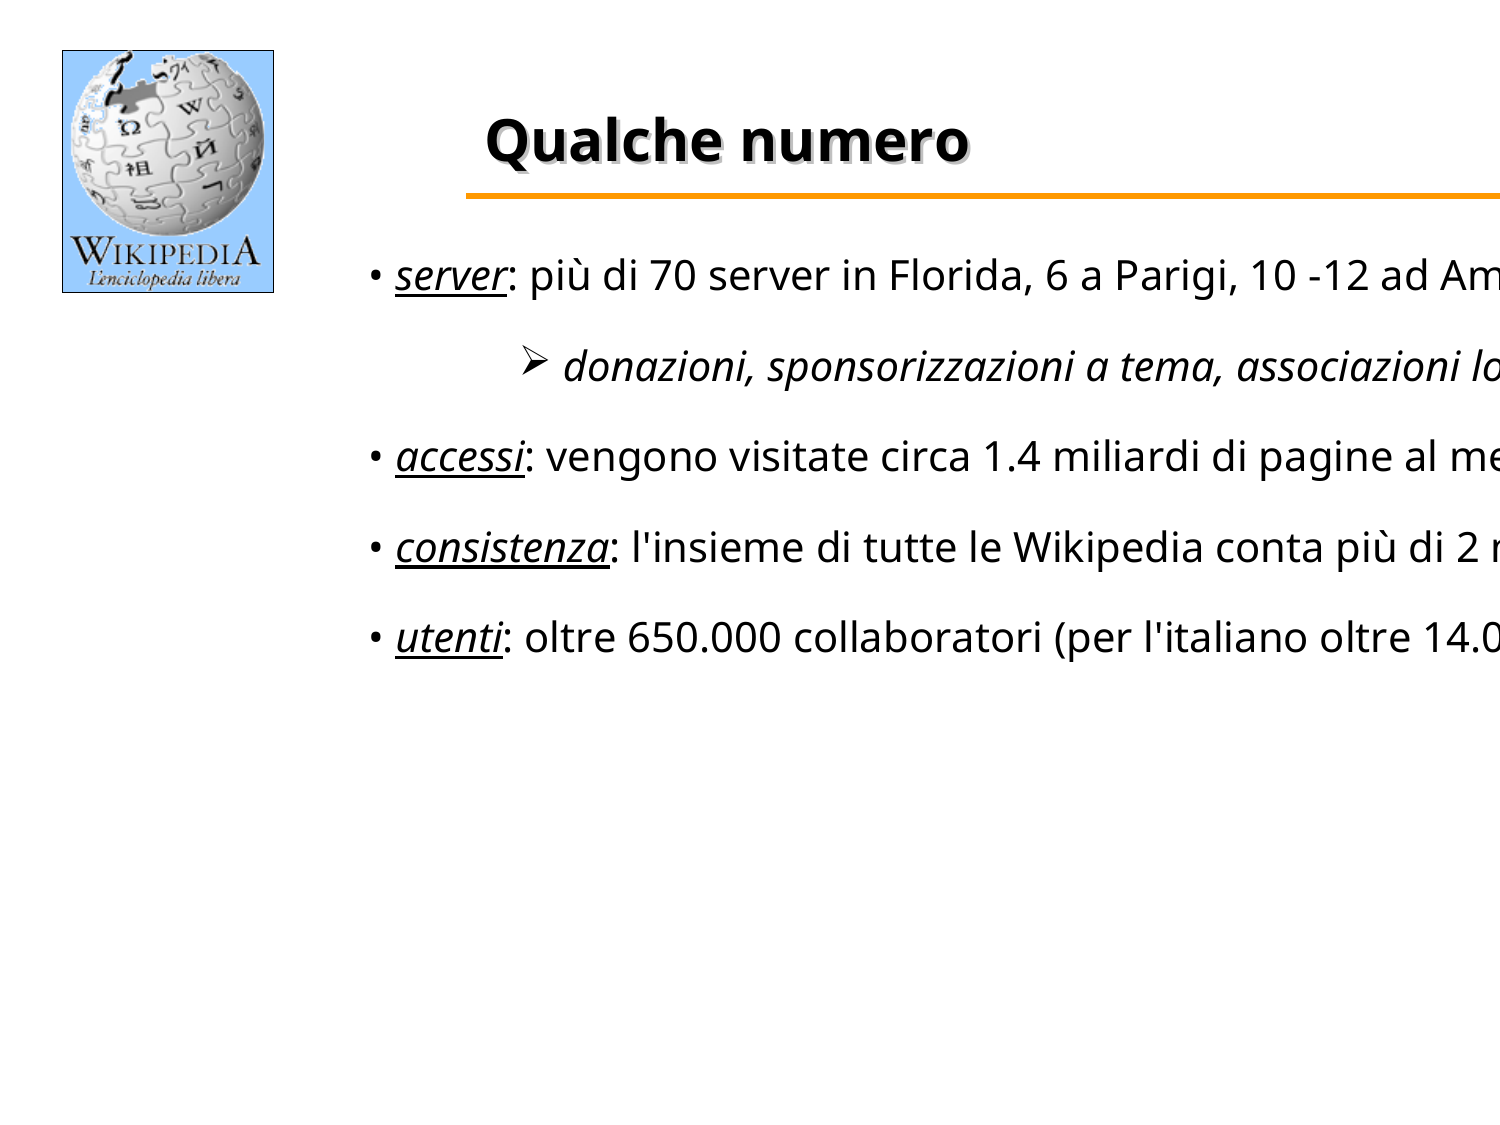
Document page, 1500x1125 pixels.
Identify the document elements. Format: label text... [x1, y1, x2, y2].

text_box Qualche numero [469, 88, 986, 187]
text_box server: più di 70 server in Florida, 6 a Parigi, 10 -12 ad Amsterdam e altri 26 previsti nel prossimo futuro donazioni, sponsorizzazioni a tema, associazioni locali accessi: vengono visitate circa 1.4 miliardi di pagine al mese consistenza: l'insieme di tutte le Wikipedia conta più di 2 milioni di articoli (per l’italiano oltre 118.000) utenti: oltre 650.000 collaboratori (per l'italiano oltre 14.000) [354, 236, 1500, 673]
chart [62, 50, 274, 293]
